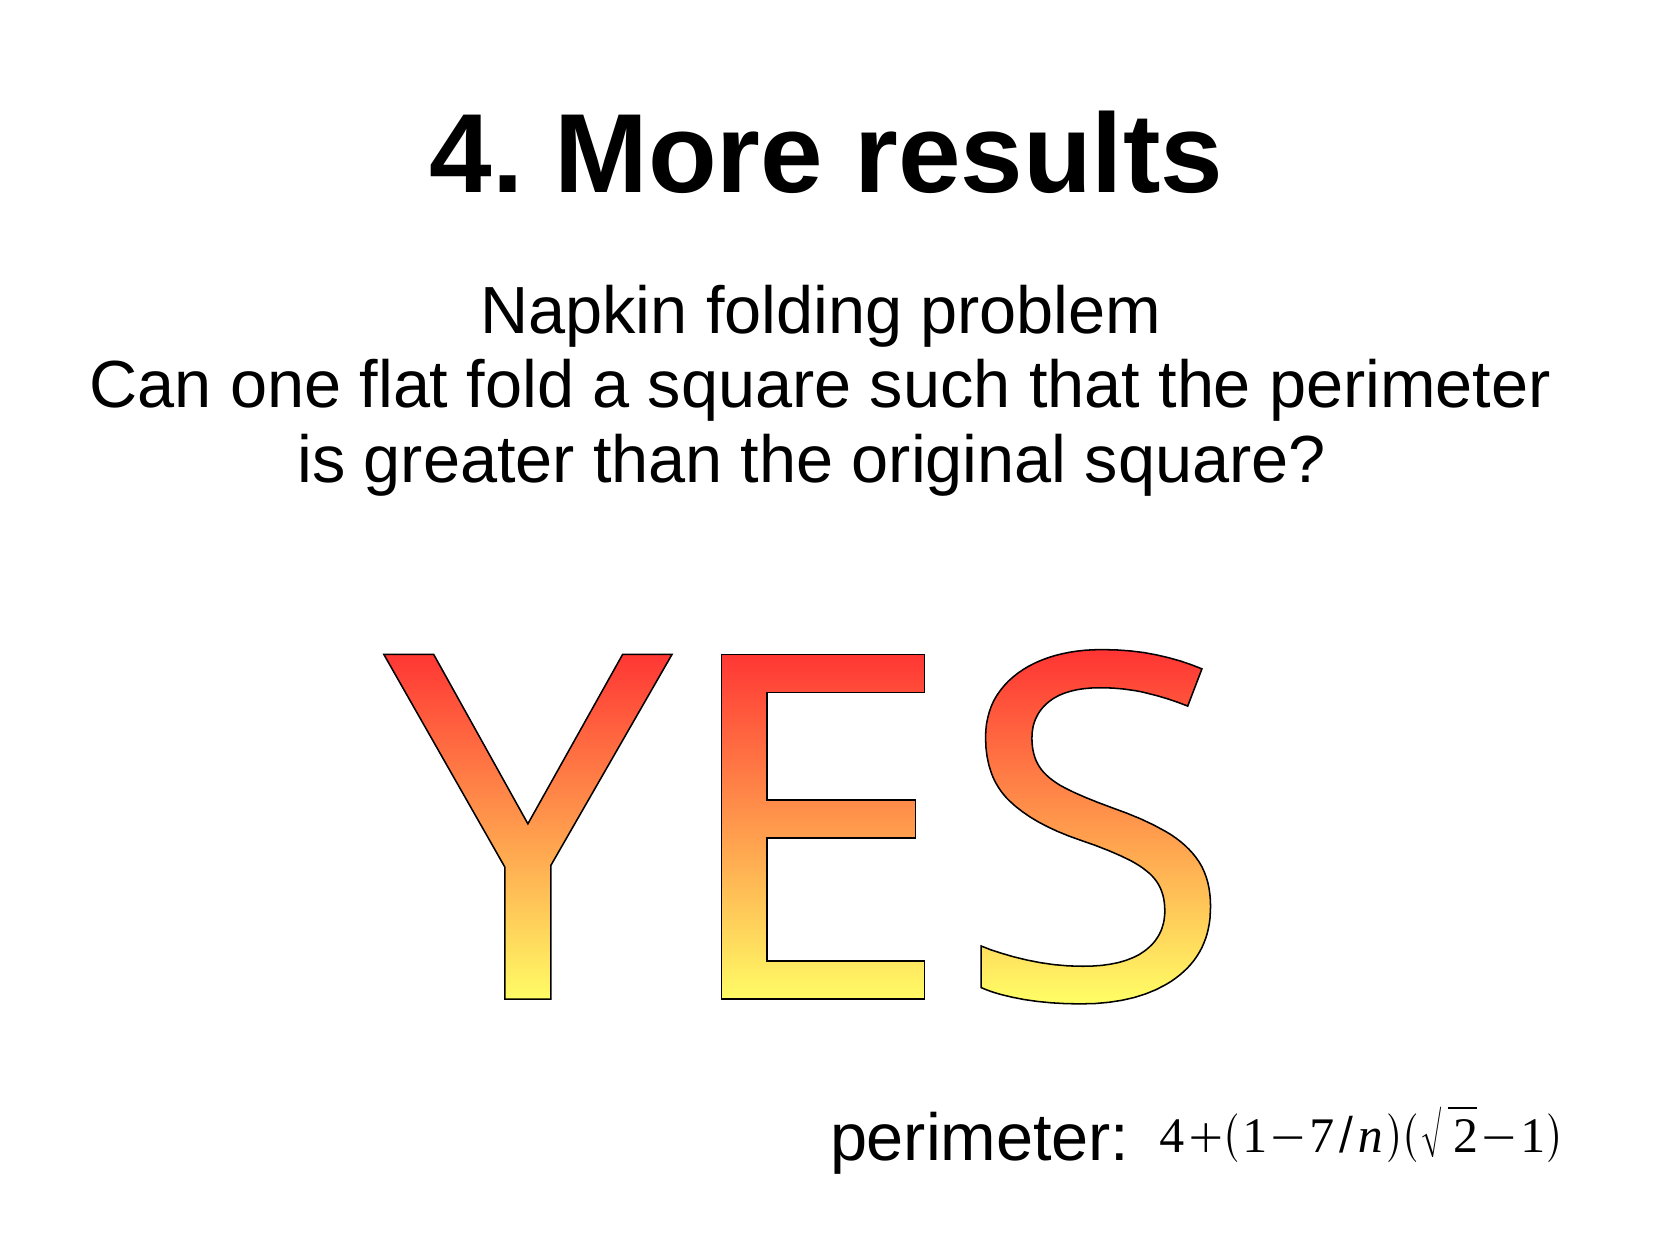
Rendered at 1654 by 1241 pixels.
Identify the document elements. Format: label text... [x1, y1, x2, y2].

text_box YES [383, 654, 672, 1000]
text_box perimeter: [826, 1092, 1152, 1182]
text_box YES [981, 649, 1211, 1004]
text_box Napkin folding problem Can one flat fold a square such that the perimeter is greater than the original square? [76, 265, 1566, 504]
text_box YES [721, 654, 925, 1000]
chart [1152, 1104, 1569, 1166]
title 4. More results [82, 49, 1571, 257]
